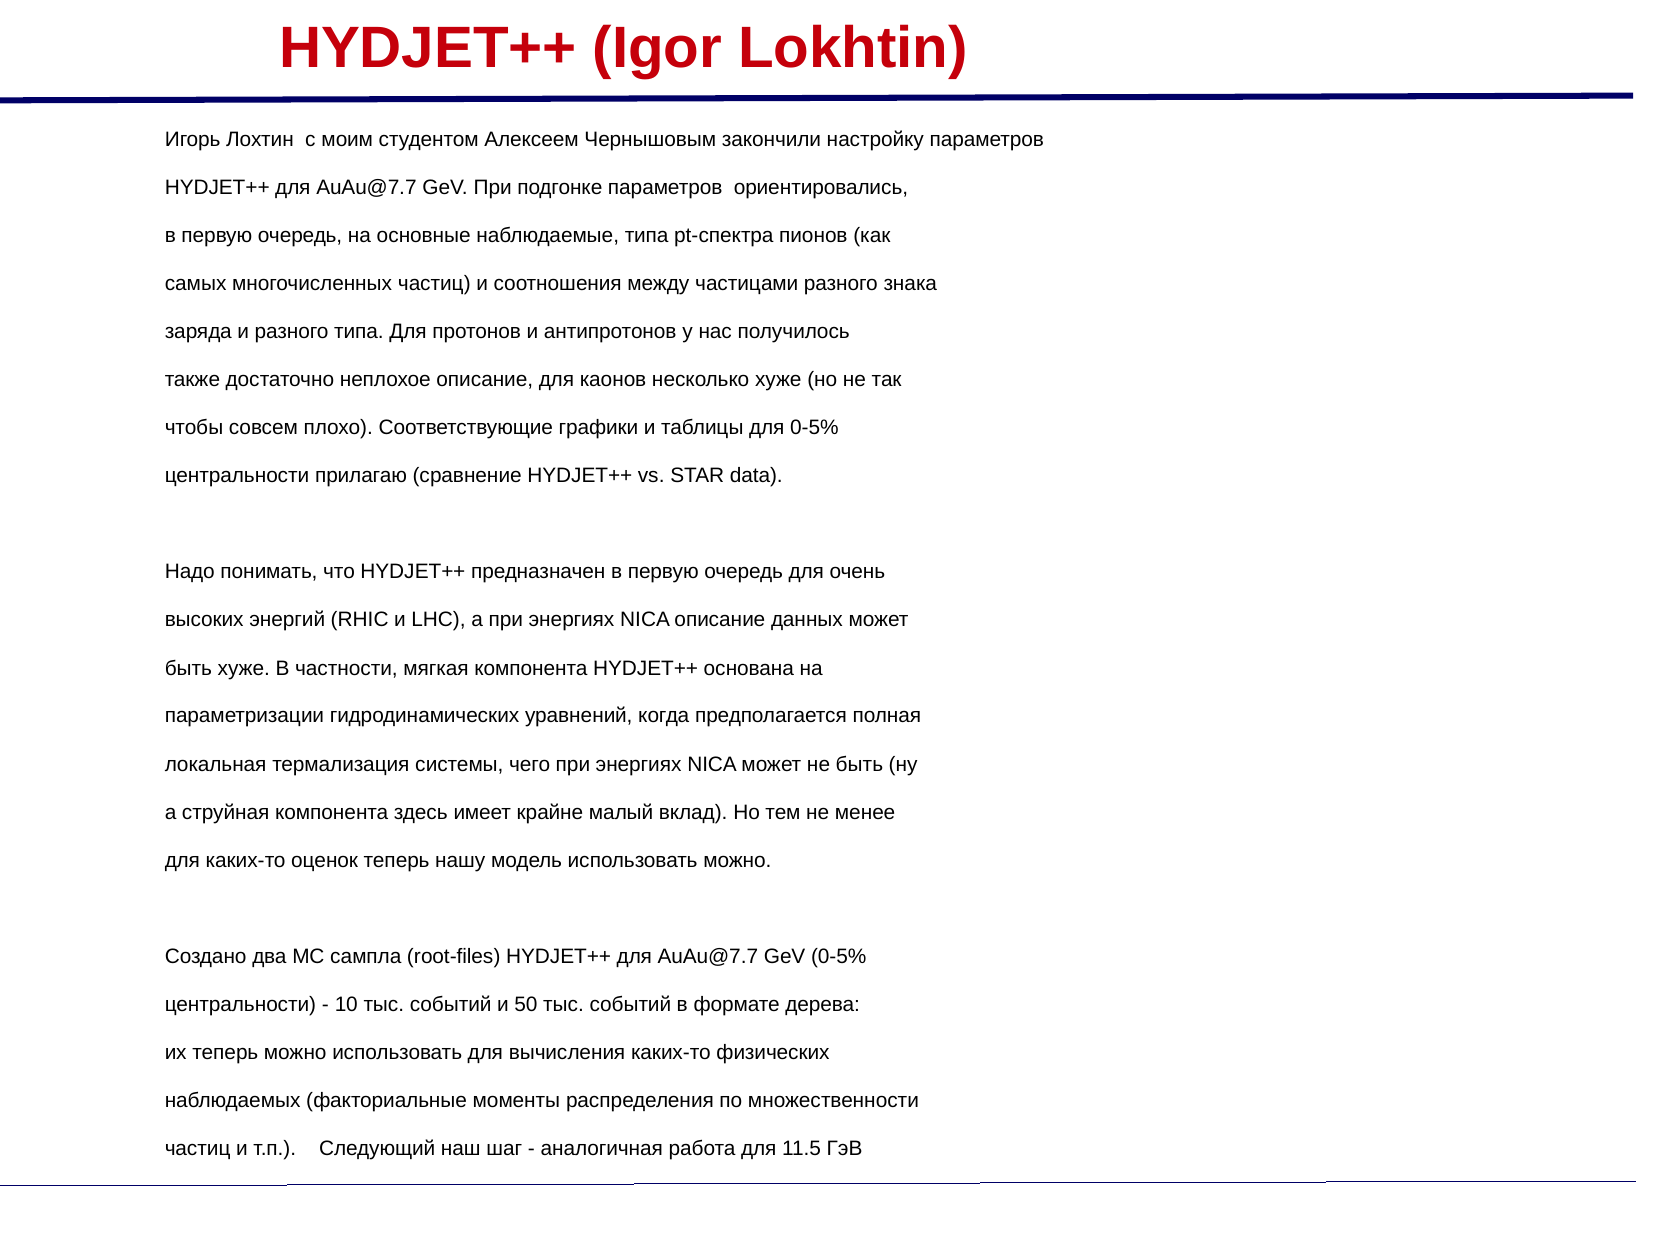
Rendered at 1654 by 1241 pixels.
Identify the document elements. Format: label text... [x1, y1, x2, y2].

text_box Игорь Лохтин с моим студентом Алексеем Чернышовым закончили настройку параметров HYDJET++ для AuAu@7.7 GeV. При подгонке параметров ориентировались, в первую очередь, на основные наблюдаемые, типа pt-спектра пионов (как самых многочисленных частиц) и соотношения между частицами разного знака заряда и разного типа. Для протонов и антипротонов у нас получилось также достаточно неплохое описание, для каонов несколько хуже (но не так чтобы совсем плохо). Соответствующие графики и таблицы для 0-5% центральности прилагаю (сравнение HYDJET++ vs. STAR data). Надо понимать, что HYDJET++ предназначен в первую очередь для очень высоких энергий (RHIC и LHC), а при энергиях NICA описание данных может быть хуже. В частности, мягкая компонента HYDJET++ основана на параметризации гидродинамических уравнений, когда предполагается полная локальная термализация системы, чего при энергиях NICA может не быть (ну а струйная компонента здесь имеет крайне малый вклад). Но тем не менее для каких-то оценок теперь нашу модель использовать можно. Создано два MC сампла (root-files) HYDJET++ для AuAu@7.7 GeV (0-5% центральности) - 10 тыс. событий и 50 тыс. событий в формате дерева: их теперь можно использовать для вычисления каких-то физических наблюдаемых (факториальные моменты распределения по множественности частиц и т.п.). Следующий наш шаг - аналогичная работа для 11.5 ГэВ [150, 120, 1441, 1241]
text_box [23, 968, 150, 1205]
title HYDJET++ (Igor Lokhtin) [35, 0, 1607, 95]
text_box [1441, 968, 1654, 1205]
